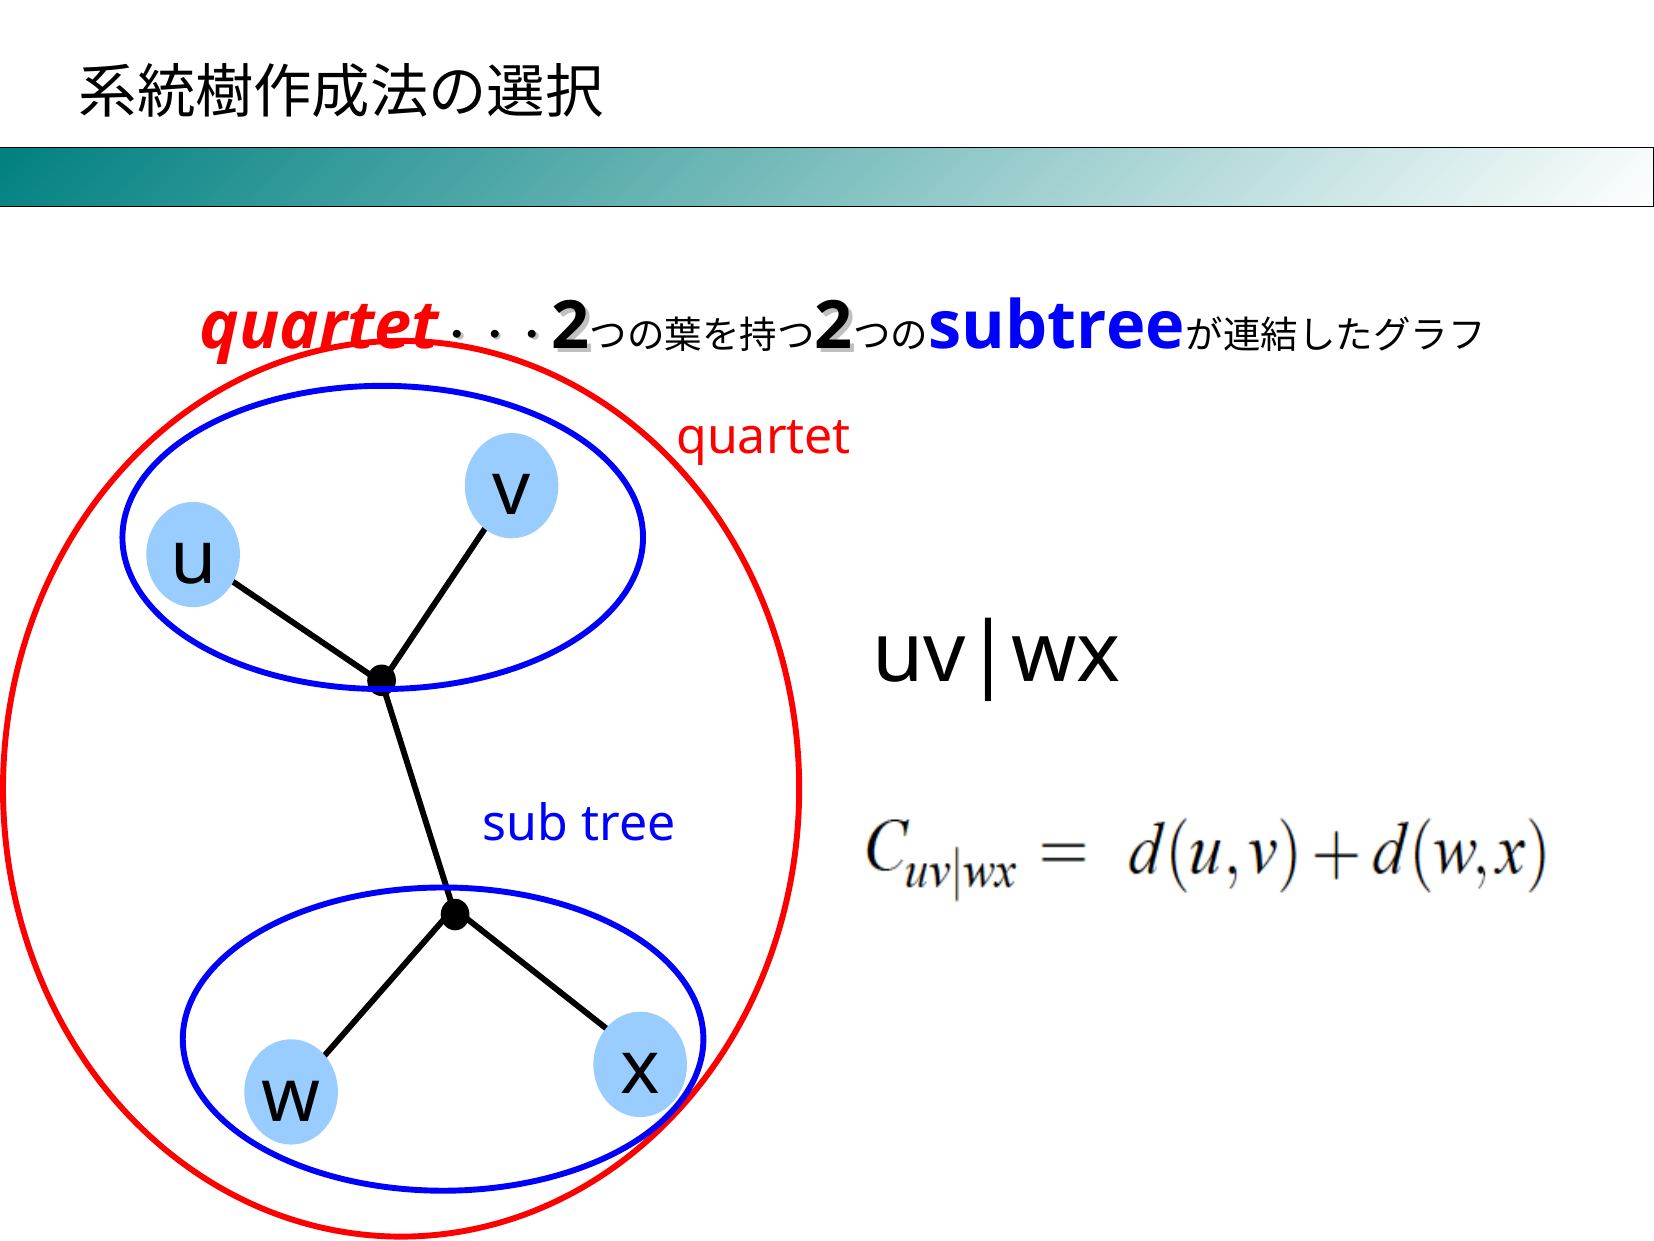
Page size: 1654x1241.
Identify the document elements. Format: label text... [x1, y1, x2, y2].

text_box uv|wx [857, 585, 1152, 710]
picture [852, 798, 1107, 904]
text_box w [244, 1039, 338, 1145]
text_box sub tree [467, 779, 735, 862]
text_box [443, 901, 467, 928]
text_box x [593, 1011, 687, 1118]
picture [1118, 800, 1552, 902]
text_box u [146, 501, 240, 608]
text_box [370, 667, 394, 686]
text_box quartet [661, 392, 876, 475]
text_box v [464, 432, 559, 539]
text_box quartet・・・2つの葉を持つ2つのsubtreeが連結したグラフ [184, 224, 1605, 328]
text_box 系統樹作成法の選択 [61, 34, 945, 134]
